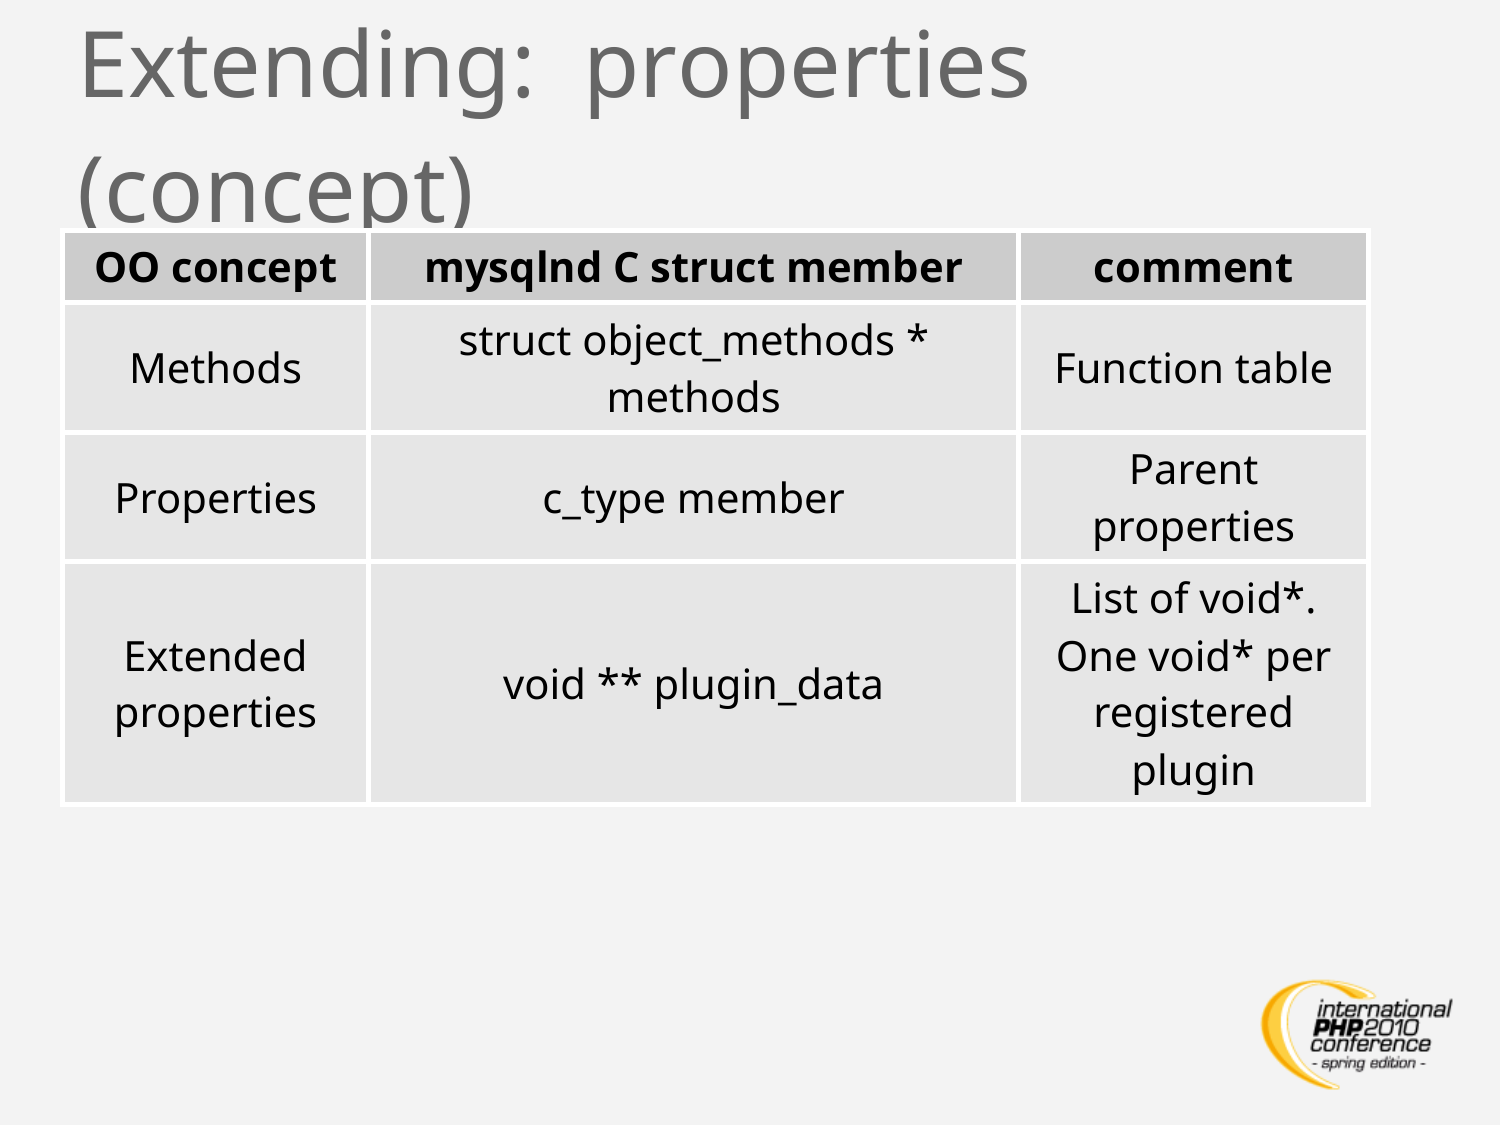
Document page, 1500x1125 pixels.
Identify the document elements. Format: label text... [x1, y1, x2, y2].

table_cell Extended properties [65, 564, 366, 802]
table_cell void ** plugin_data [371, 564, 1016, 802]
table_cell List of void*. One void* per registered plugin [1021, 564, 1366, 802]
table_header mysqlnd C struct member [371, 233, 1016, 300]
title Extending: properties (concept) [62, 37, 1438, 213]
table_header OO concept [65, 233, 366, 300]
table_header comment [1021, 233, 1366, 300]
table_cell Parent properties [1021, 435, 1366, 559]
table_cell struct object_methods * methods [371, 305, 1016, 430]
table_cell c_type member [371, 435, 1016, 559]
table_cell Methods [65, 305, 366, 430]
table_cell Function table [1021, 305, 1366, 430]
table_cell Properties [65, 435, 366, 559]
picture [0, 0, 1500, 1125]
